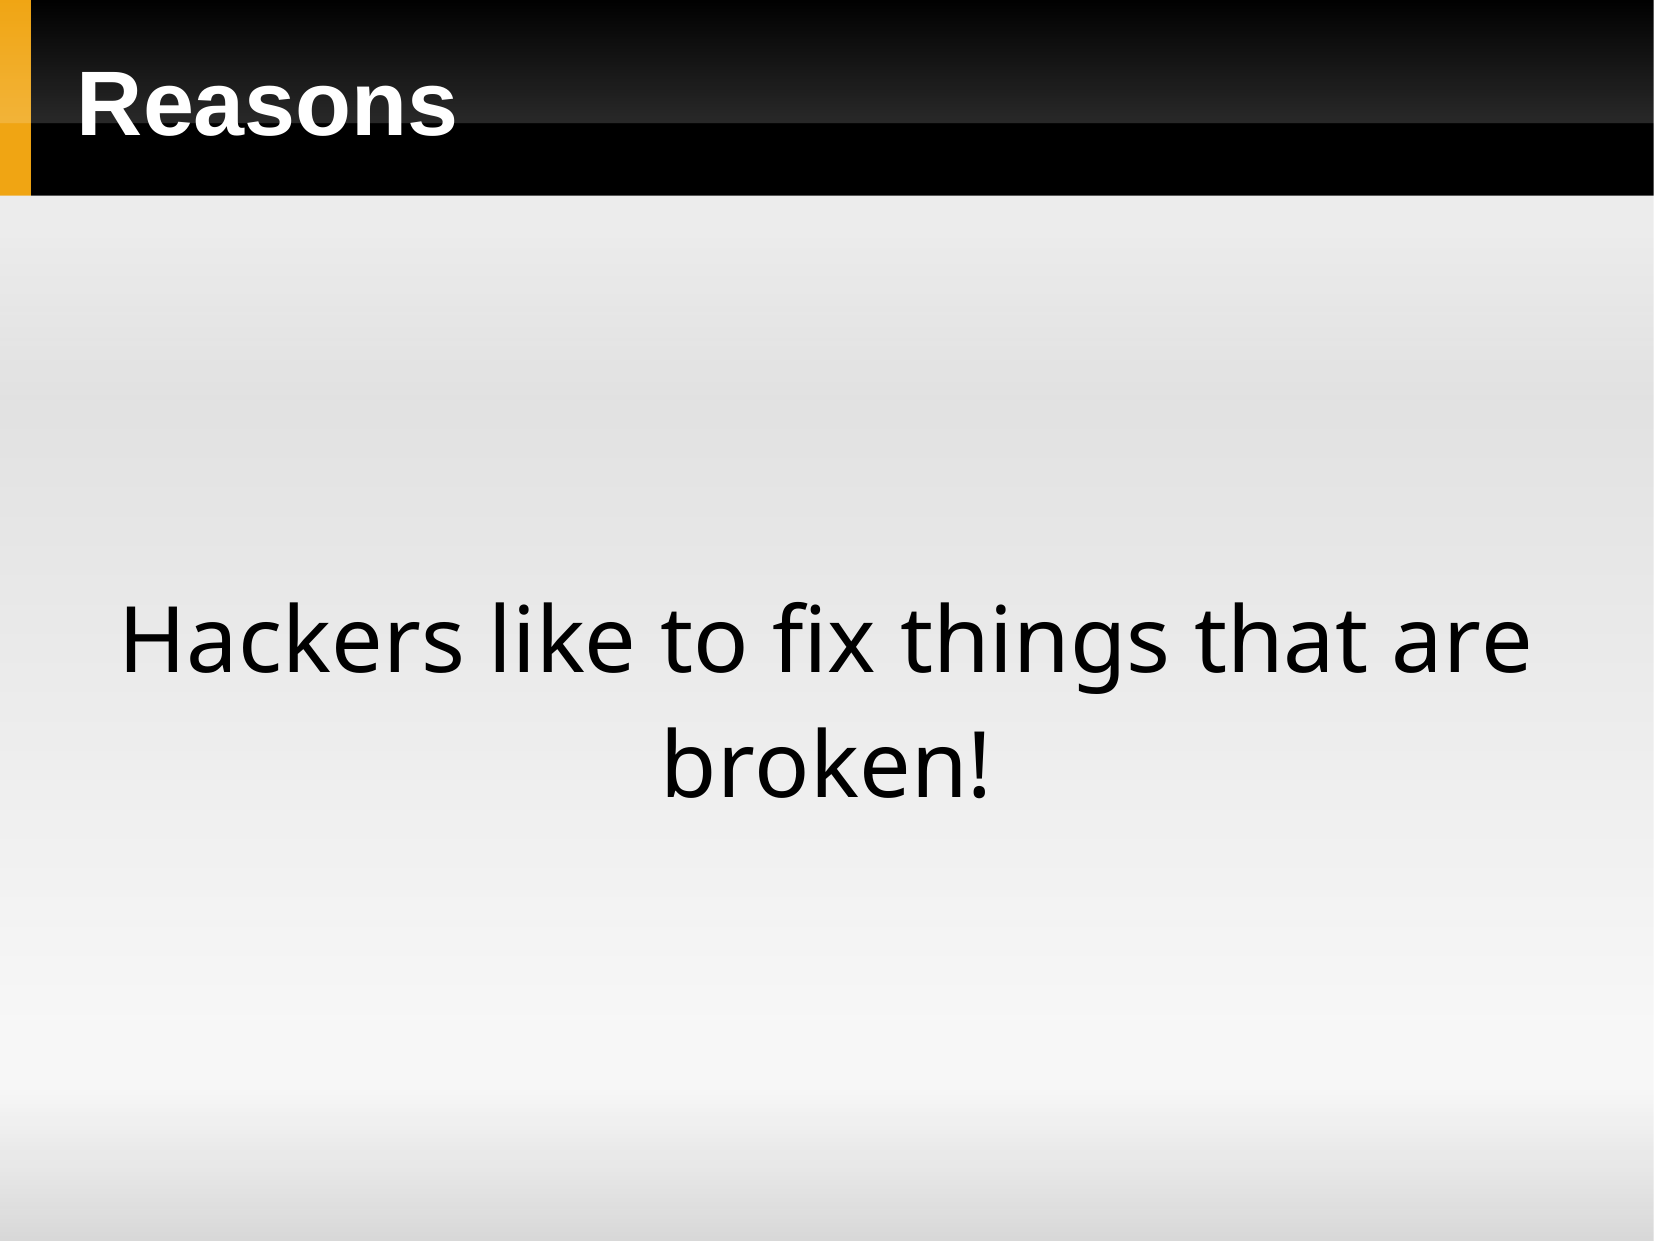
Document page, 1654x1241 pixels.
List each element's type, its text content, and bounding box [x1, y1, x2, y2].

picture [0, 0, 1654, 1241]
title Reasons [76, 7, 1565, 200]
subtitle Hackers like to fix things that are broken! [82, 290, 1571, 1109]
